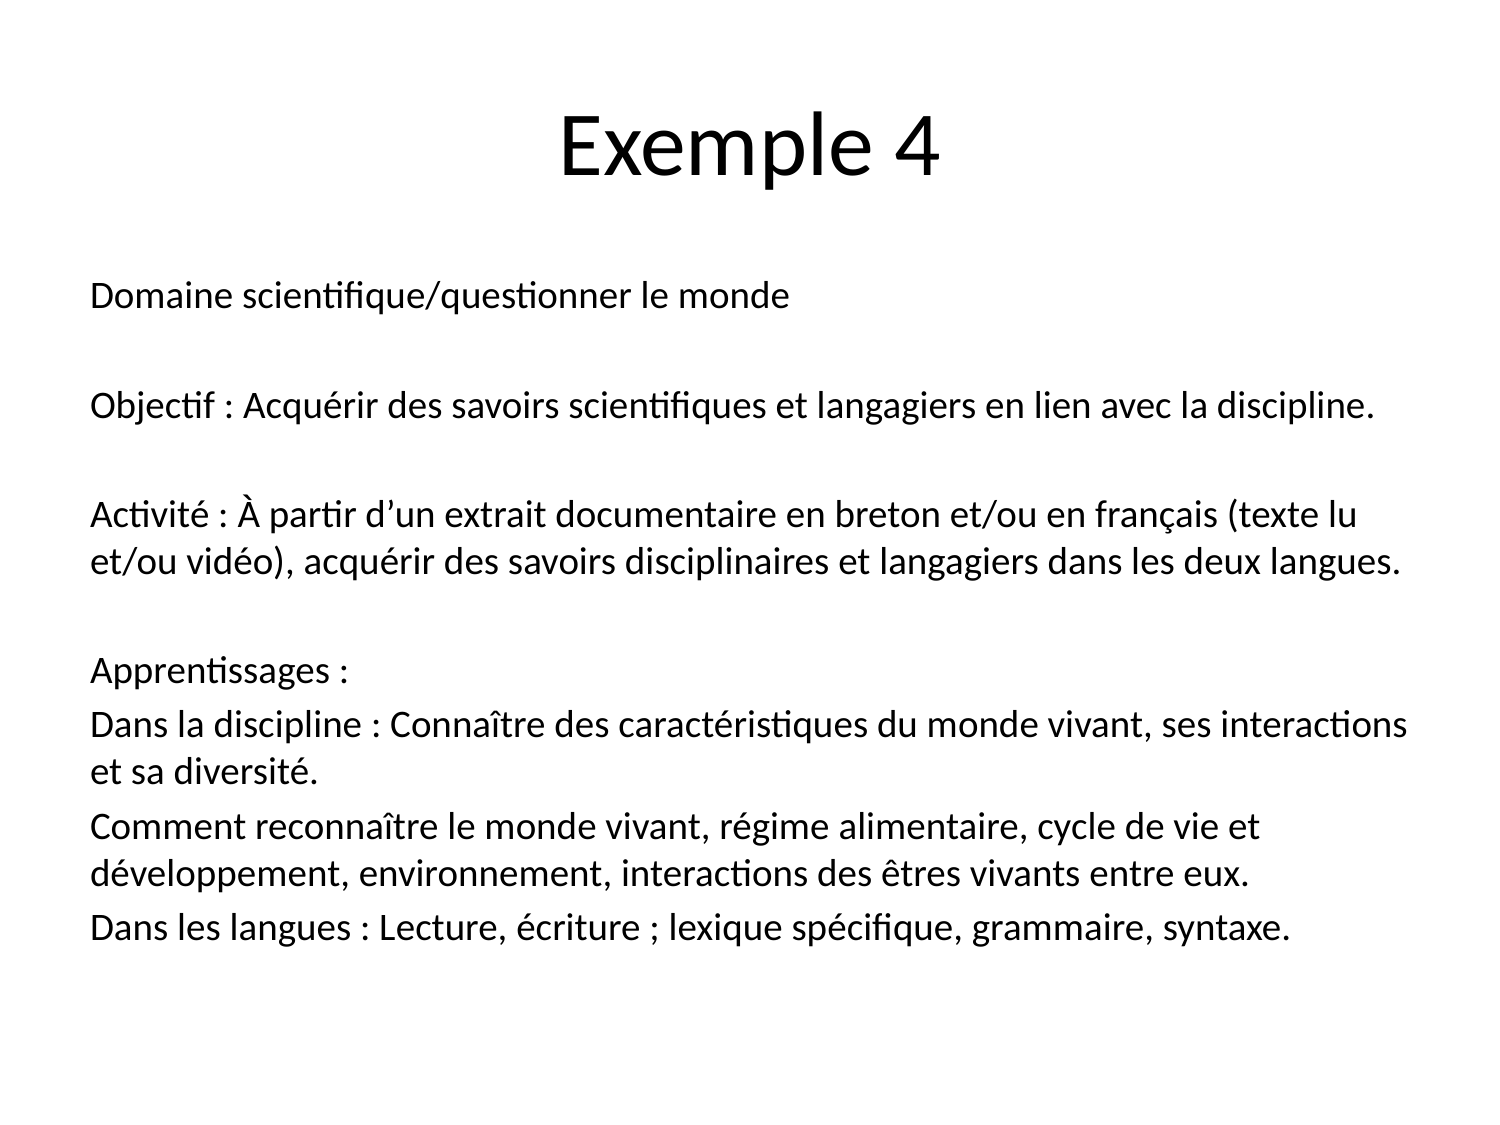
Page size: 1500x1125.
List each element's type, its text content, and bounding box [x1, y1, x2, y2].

title Exemple 4 [75, 45, 1425, 233]
list Domaine scientifique/questionner le monde Objectif : Acquérir des savoirs scientifiques et langagiers en lien avec la discipline. Activité : À partir d’un extrait documentaire en breton et/ou en français (texte lu et/ou vidéo), acquérir des savoirs disciplinaires et langagiers dans les deux langues. Apprentissages : Dans la discipline : Connaître des caractéristiques du monde vivant, ses interactions et sa diversité. Comment reconnaître le monde vivant, régime alimentaire, cycle de vie et développement, environnement, interactions des êtres vivants entre eux. Dans les langues : Lecture, écriture ; lexique spécifique, grammaire, syntaxe. [75, 262, 1425, 1005]
